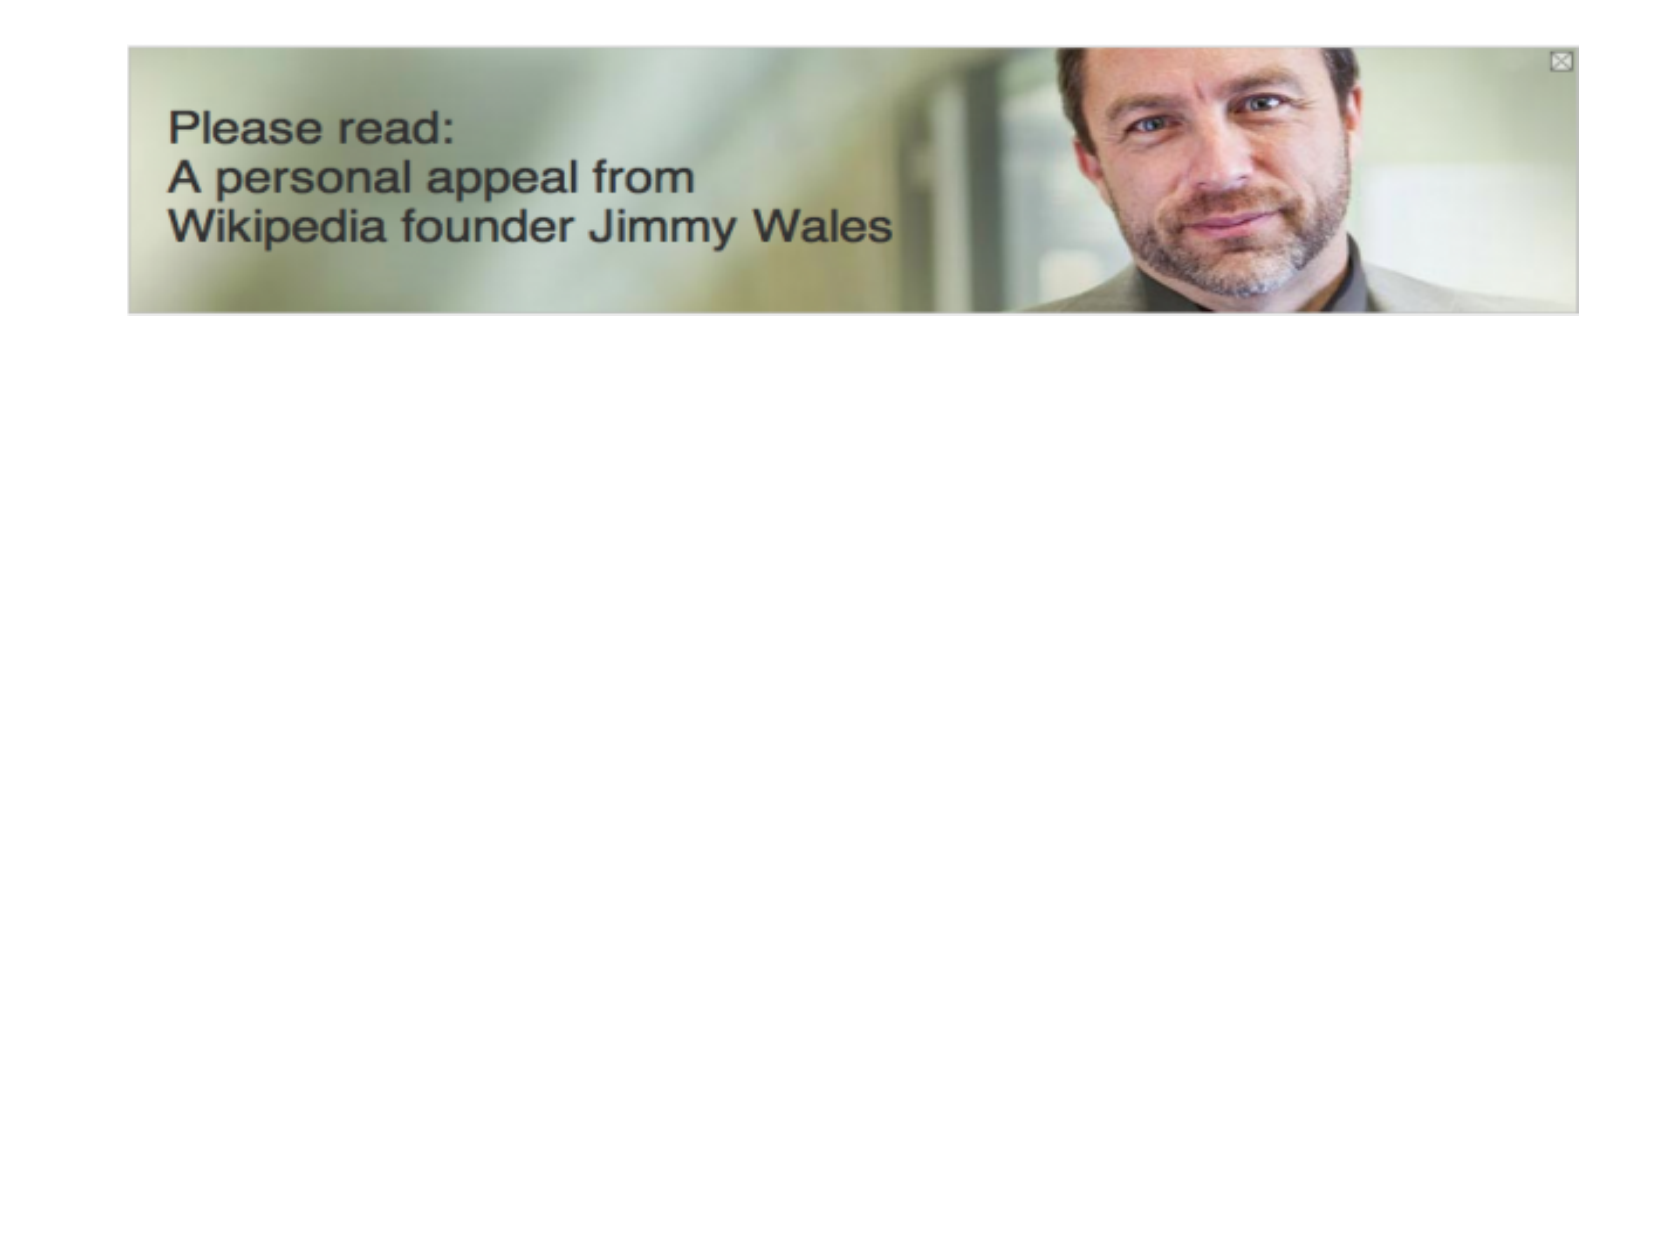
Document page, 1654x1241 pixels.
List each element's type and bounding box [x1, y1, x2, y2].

picture [127, 44, 1579, 316]
